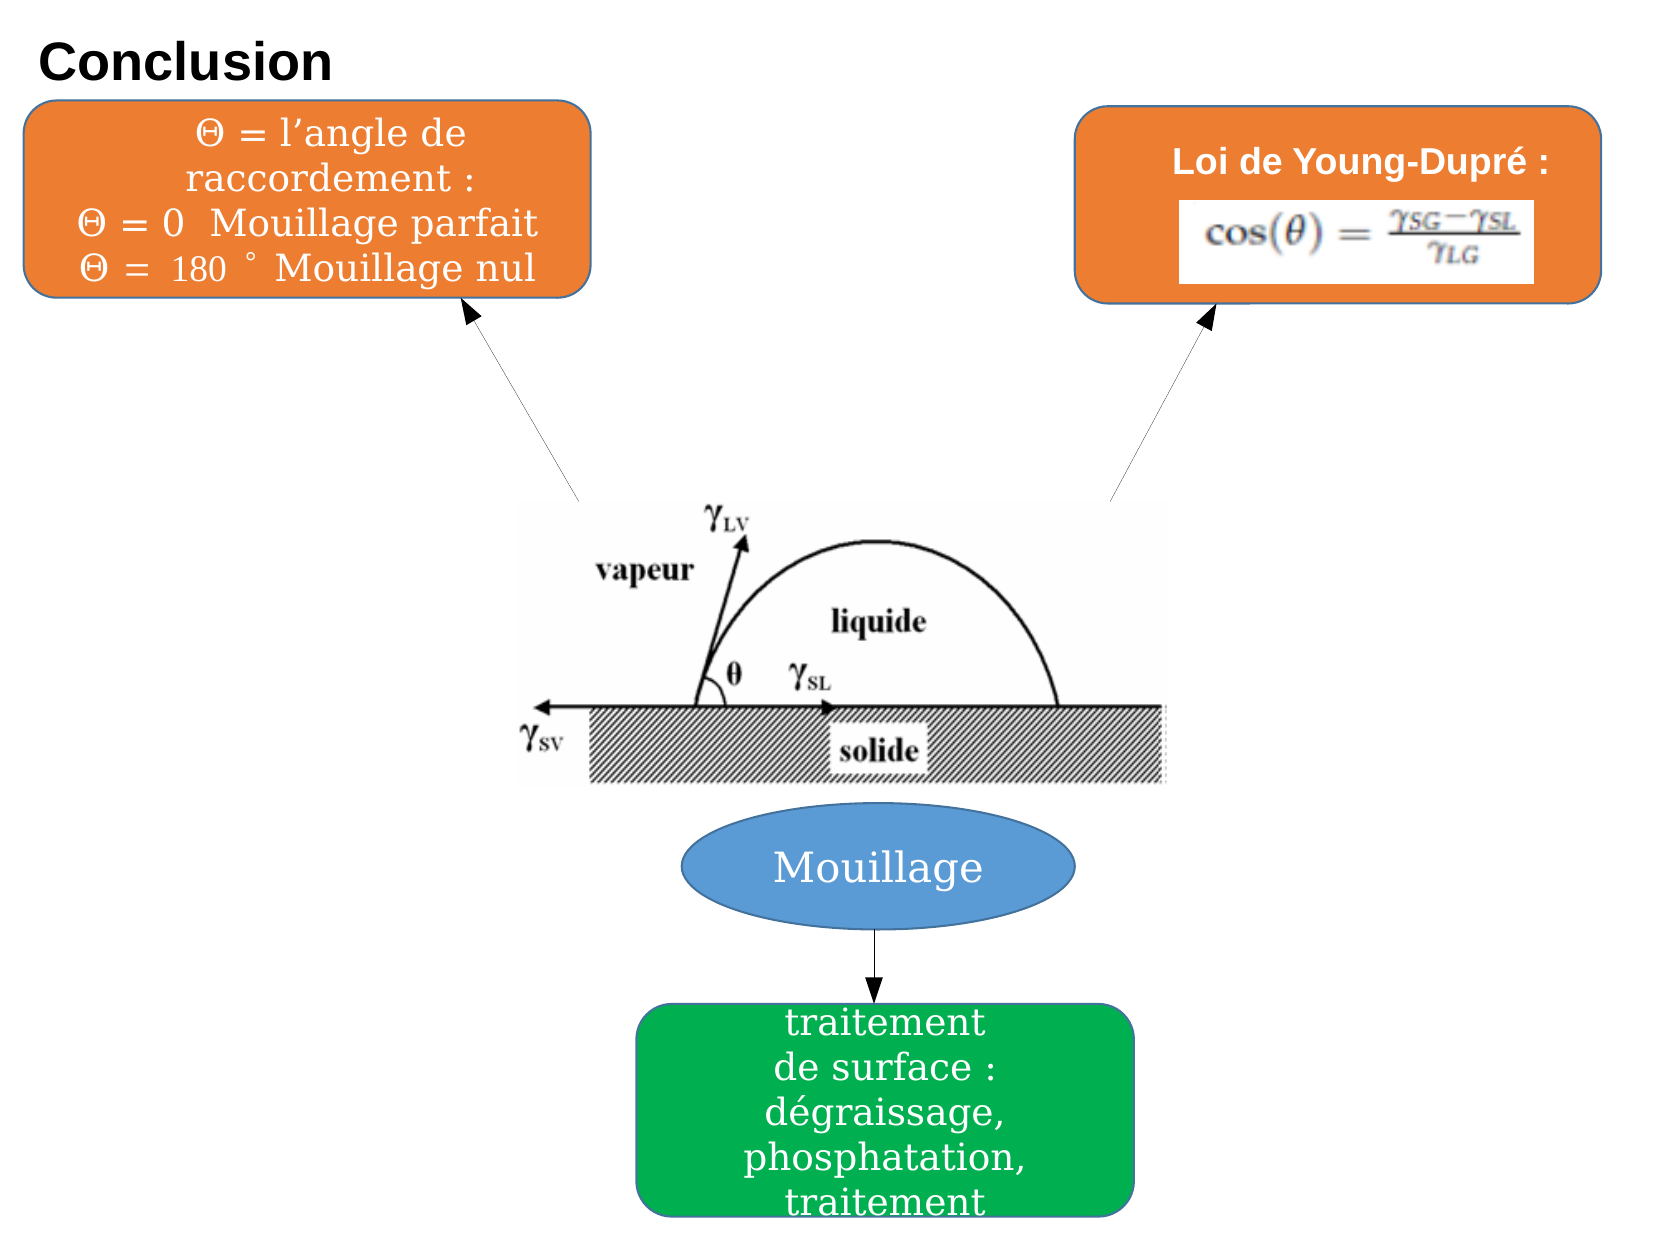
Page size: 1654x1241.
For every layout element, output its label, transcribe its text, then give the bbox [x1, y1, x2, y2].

text_box Conclusion [23, 23, 745, 101]
text_box Loi de Young-Dupré : [1074, 106, 1602, 304]
text_box Application au traitement de surface : dégraissage, phosphatation, traitement au plasma [636, 1003, 1134, 1217]
text_box Mouillage [681, 803, 1075, 930]
picture [1179, 200, 1534, 284]
picture [515, 501, 1182, 804]
text_box Θ = l’angle de raccordement : Θ = 0 Mouillage parfait Θ = 180 ° Mouillage nul [23, 100, 591, 298]
